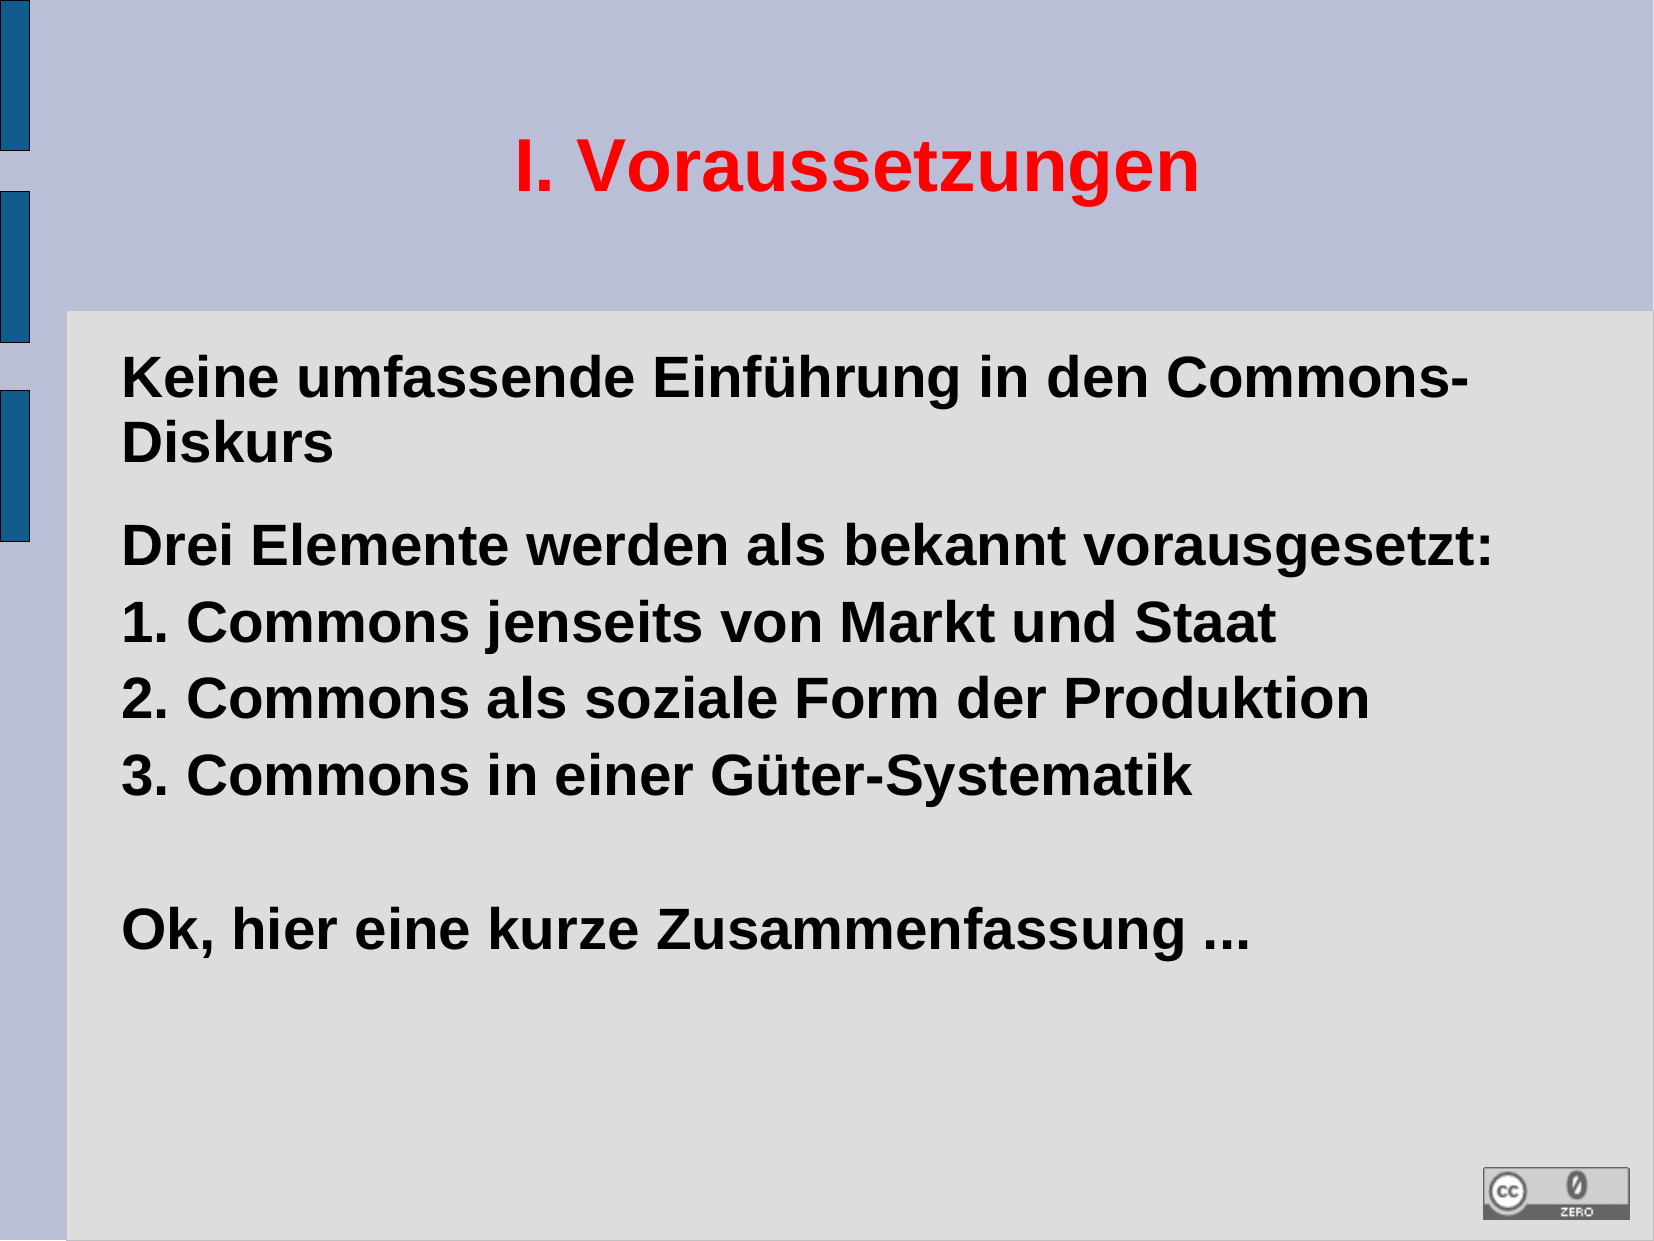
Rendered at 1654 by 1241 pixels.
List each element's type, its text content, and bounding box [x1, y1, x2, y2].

title I. Voraussetzungen [121, 61, 1595, 269]
list Keine umfassende Einführung in den Commons-Diskurs Drei Elemente werden als bekannt vorausgesetzt: 1. Commons jenseits von Markt und Staat 2. Commons als soziale Form der Produktion 3. Commons in einer Güter-Systematik Ok, hier eine kurze Zusammenfassung ... [121, 344, 1595, 1112]
picture [1483, 1167, 1630, 1220]
